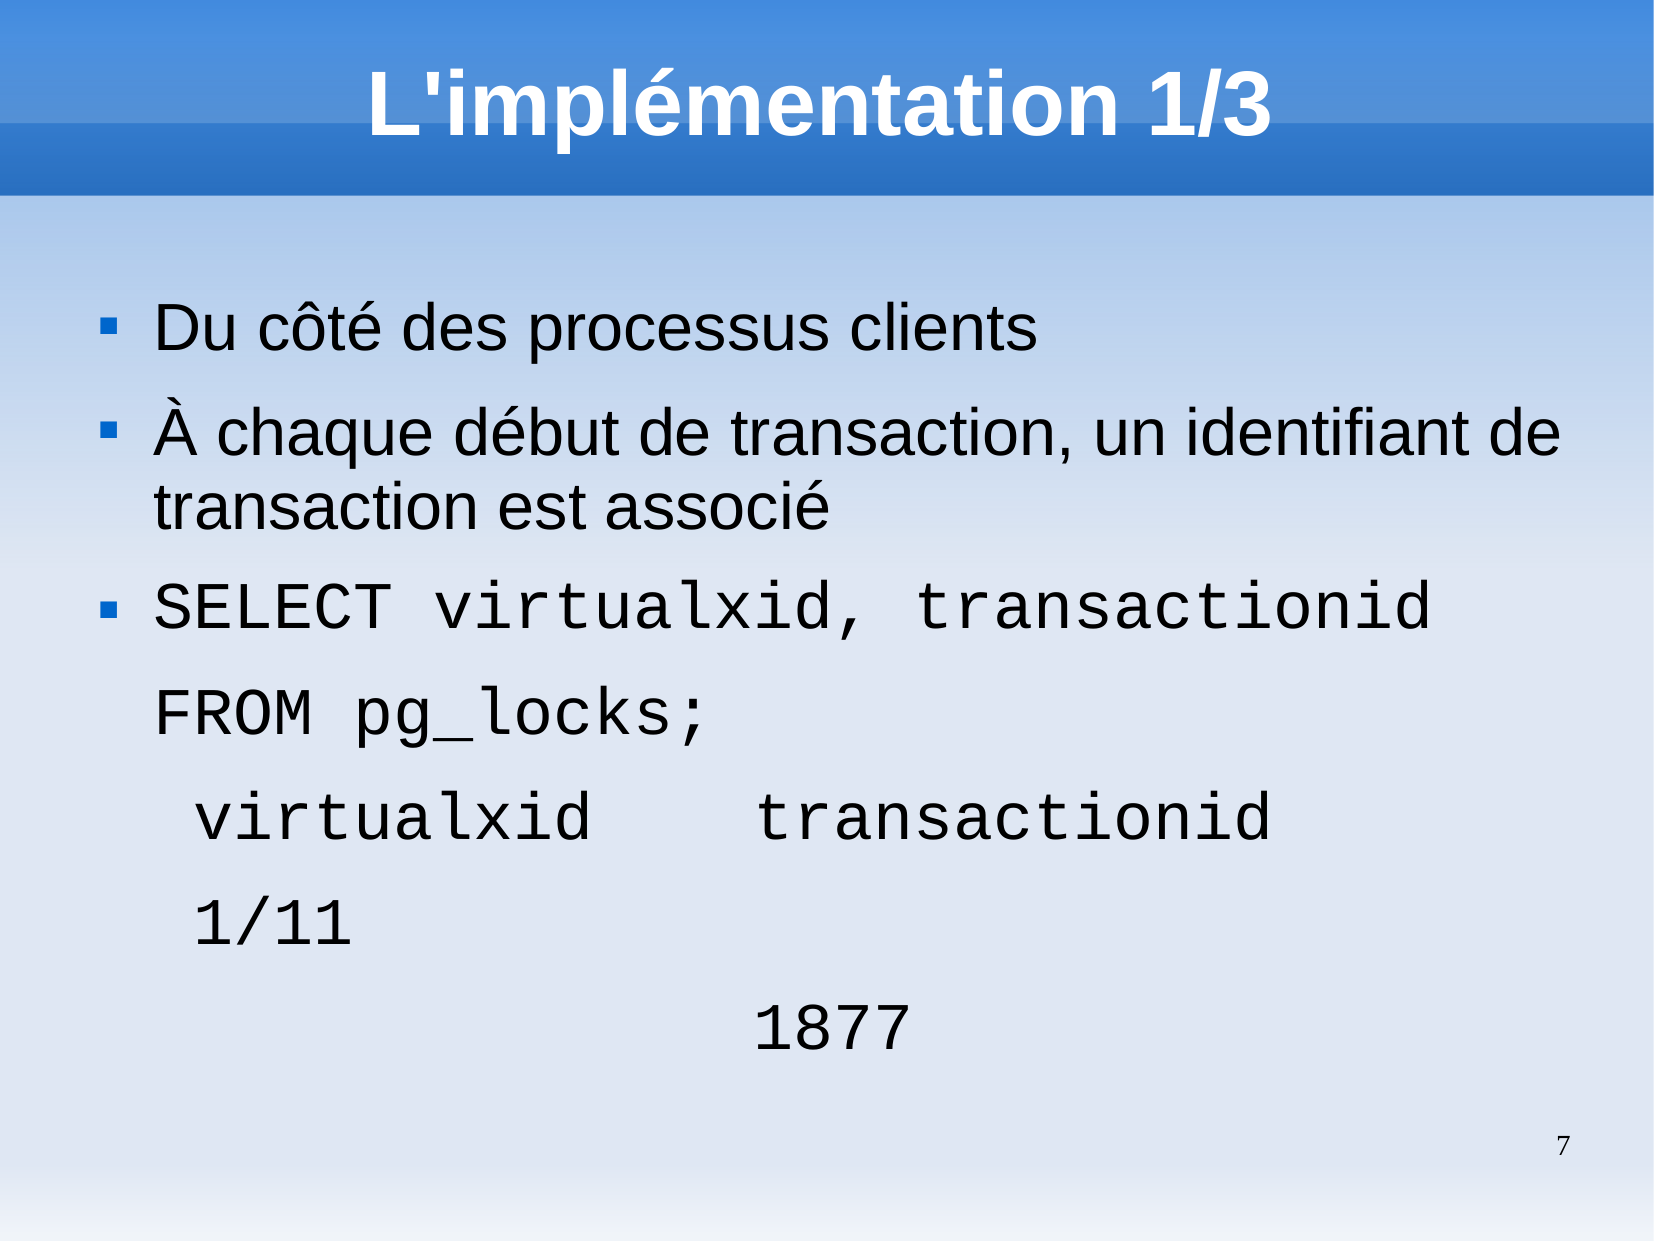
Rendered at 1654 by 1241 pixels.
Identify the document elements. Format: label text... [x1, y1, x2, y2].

title L'implémentation 1/3 [76, 7, 1565, 200]
list Du côté des processus clients À chaque début de transaction, un identifiant de transaction est associé SELECT virtualxid, transactionid FROM pg_locks; virtualxid transactionid 1/11 1877 [82, 290, 1571, 1094]
picture [0, 0, 1654, 1241]
